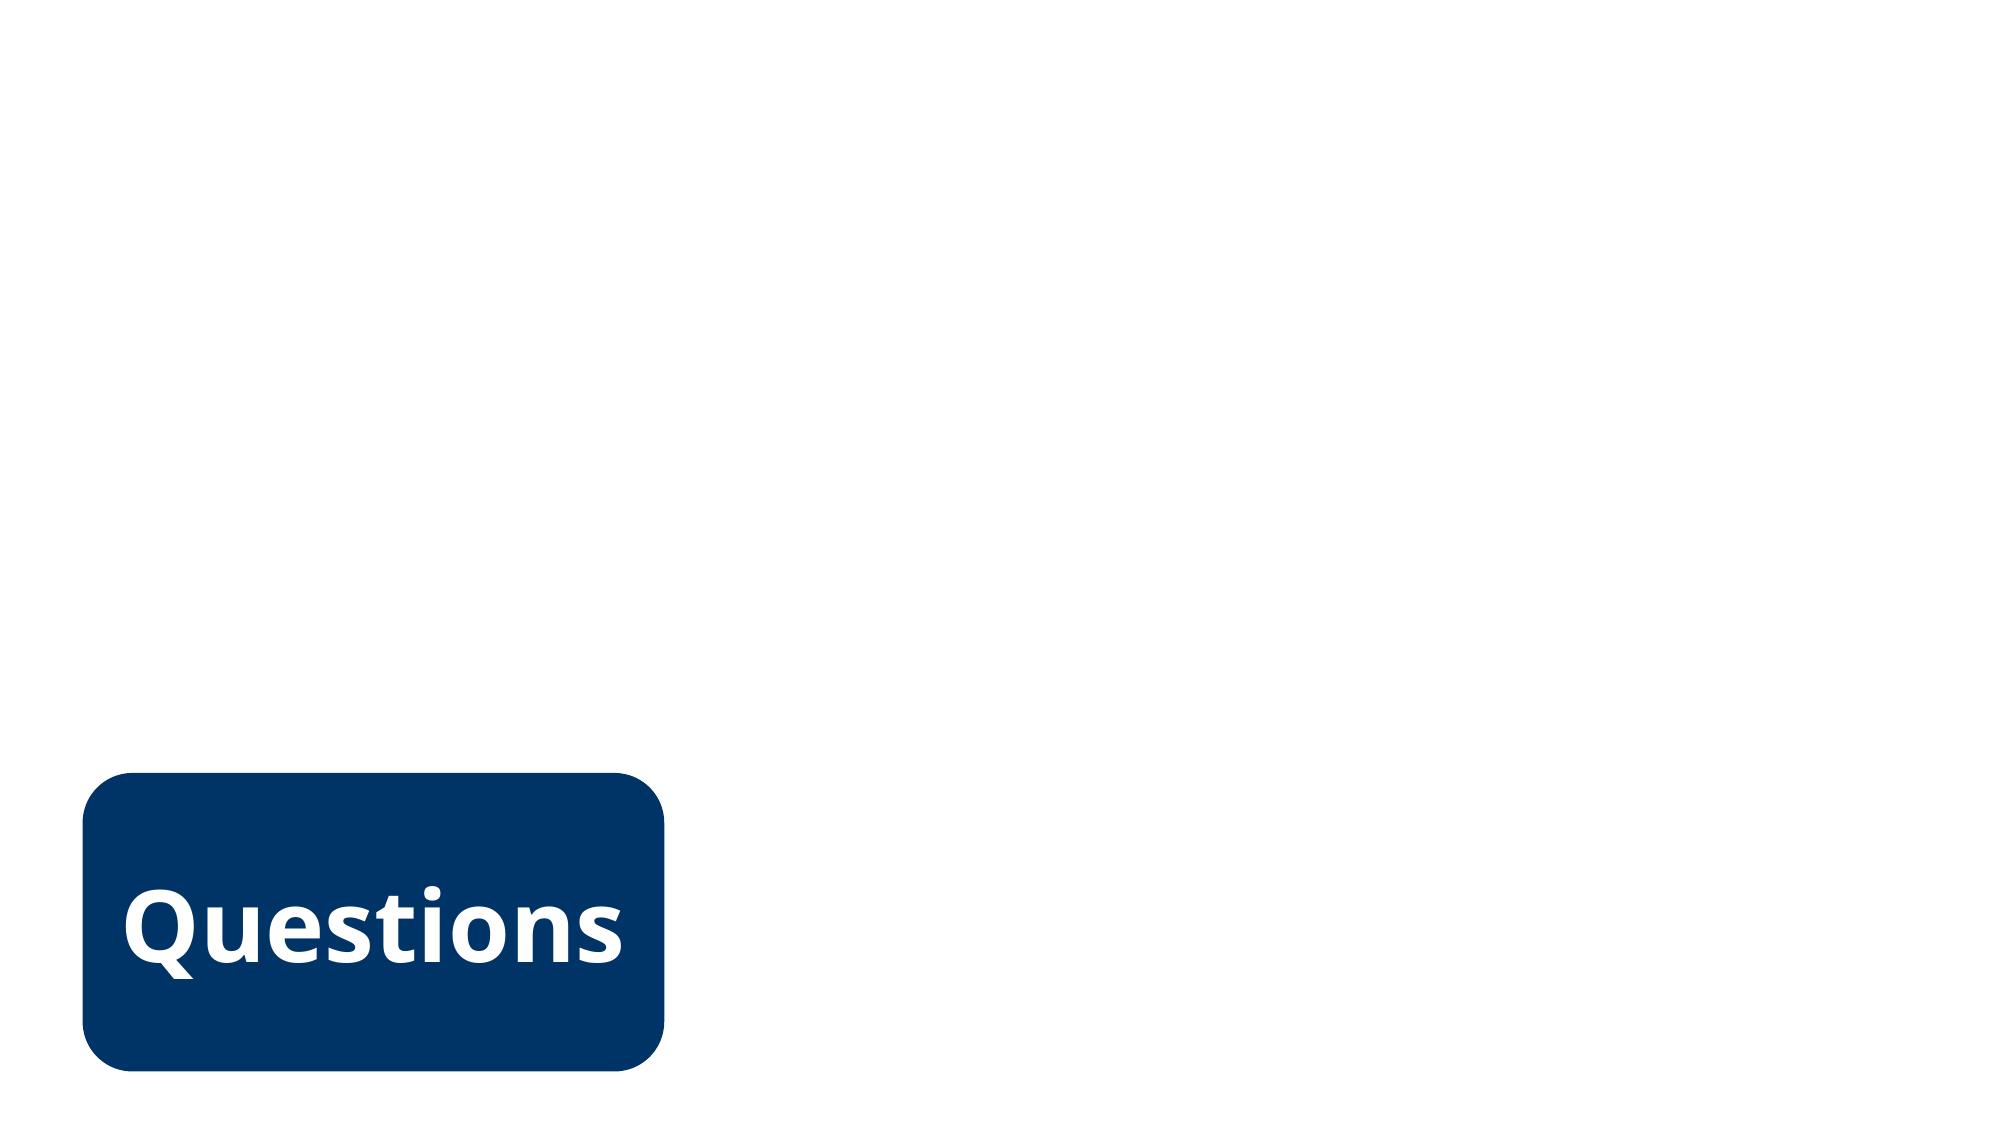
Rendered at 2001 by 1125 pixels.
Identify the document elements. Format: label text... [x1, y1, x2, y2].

text_box Questions [82, 772, 665, 1072]
